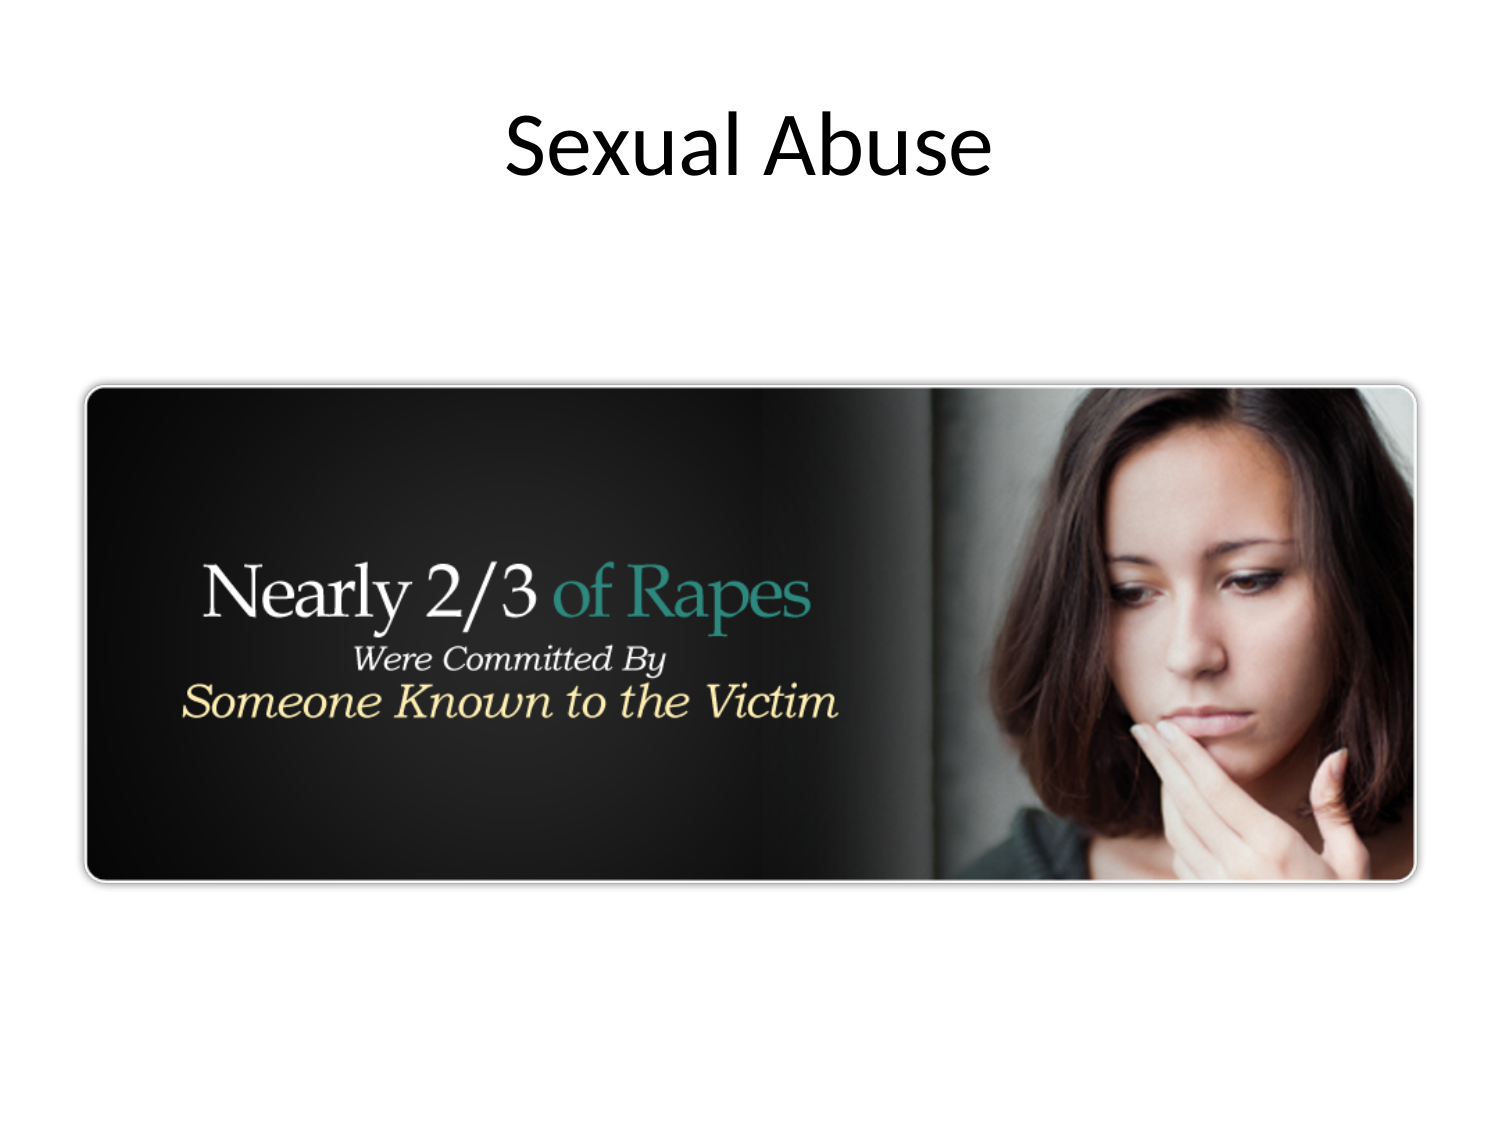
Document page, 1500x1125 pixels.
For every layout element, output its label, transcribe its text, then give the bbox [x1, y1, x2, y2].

picture [75, 375, 1426, 892]
title Sexual Abuse [75, 45, 1426, 233]
